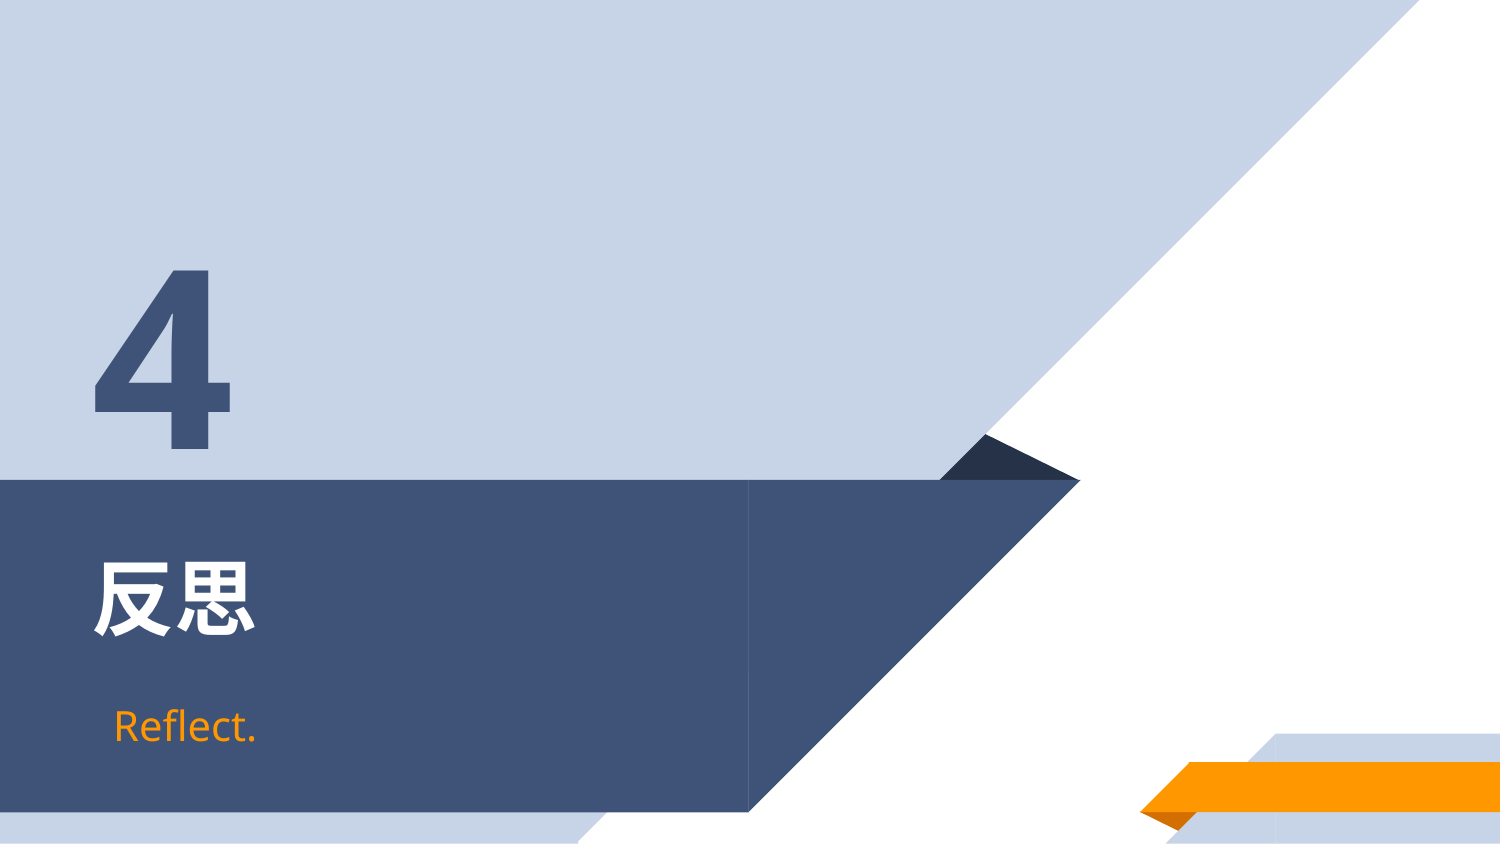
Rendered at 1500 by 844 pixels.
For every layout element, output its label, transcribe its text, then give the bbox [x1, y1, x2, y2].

text_box 4 [76, 0, 434, 515]
title 反思 [76, 470, 748, 662]
subtitle Reflect. [98, 684, 770, 814]
